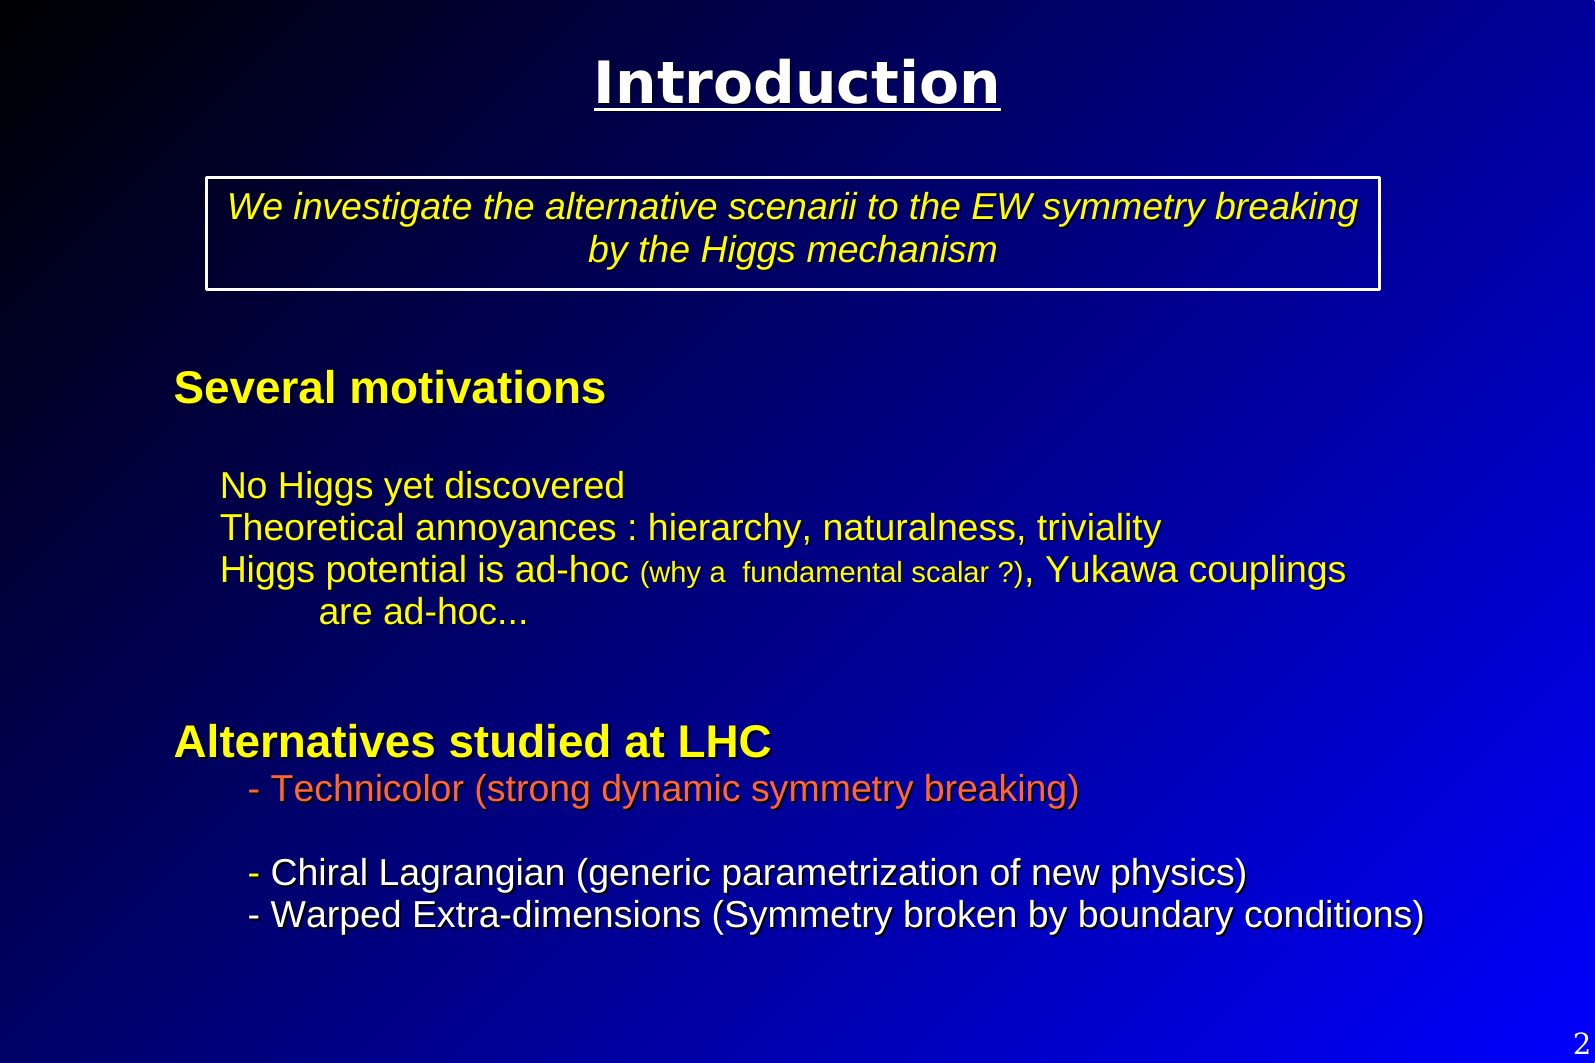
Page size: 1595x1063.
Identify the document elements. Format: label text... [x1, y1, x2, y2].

text_box Several motivations No Higgs yet discovered Theoretical annoyances : hierarchy, naturalness, triviality Higgs potential is ad-hoc (why a fundamental scalar ?), Yukawa couplings are ad-hoc... Alternatives studied at LHC - Technicolor (strong dynamic symmetry breaking) - Chiral Lagrangian (generic parametrization of new physics) - Warped Extra-dimensions (Symmetry broken by boundary conditions) [159, 354, 1441, 1012]
title Introduction [79, 2, 1515, 166]
text_box We investigate the alternative scenarii to the EW symmetry breaking by the Higgs mechanism [206, 177, 1380, 290]
